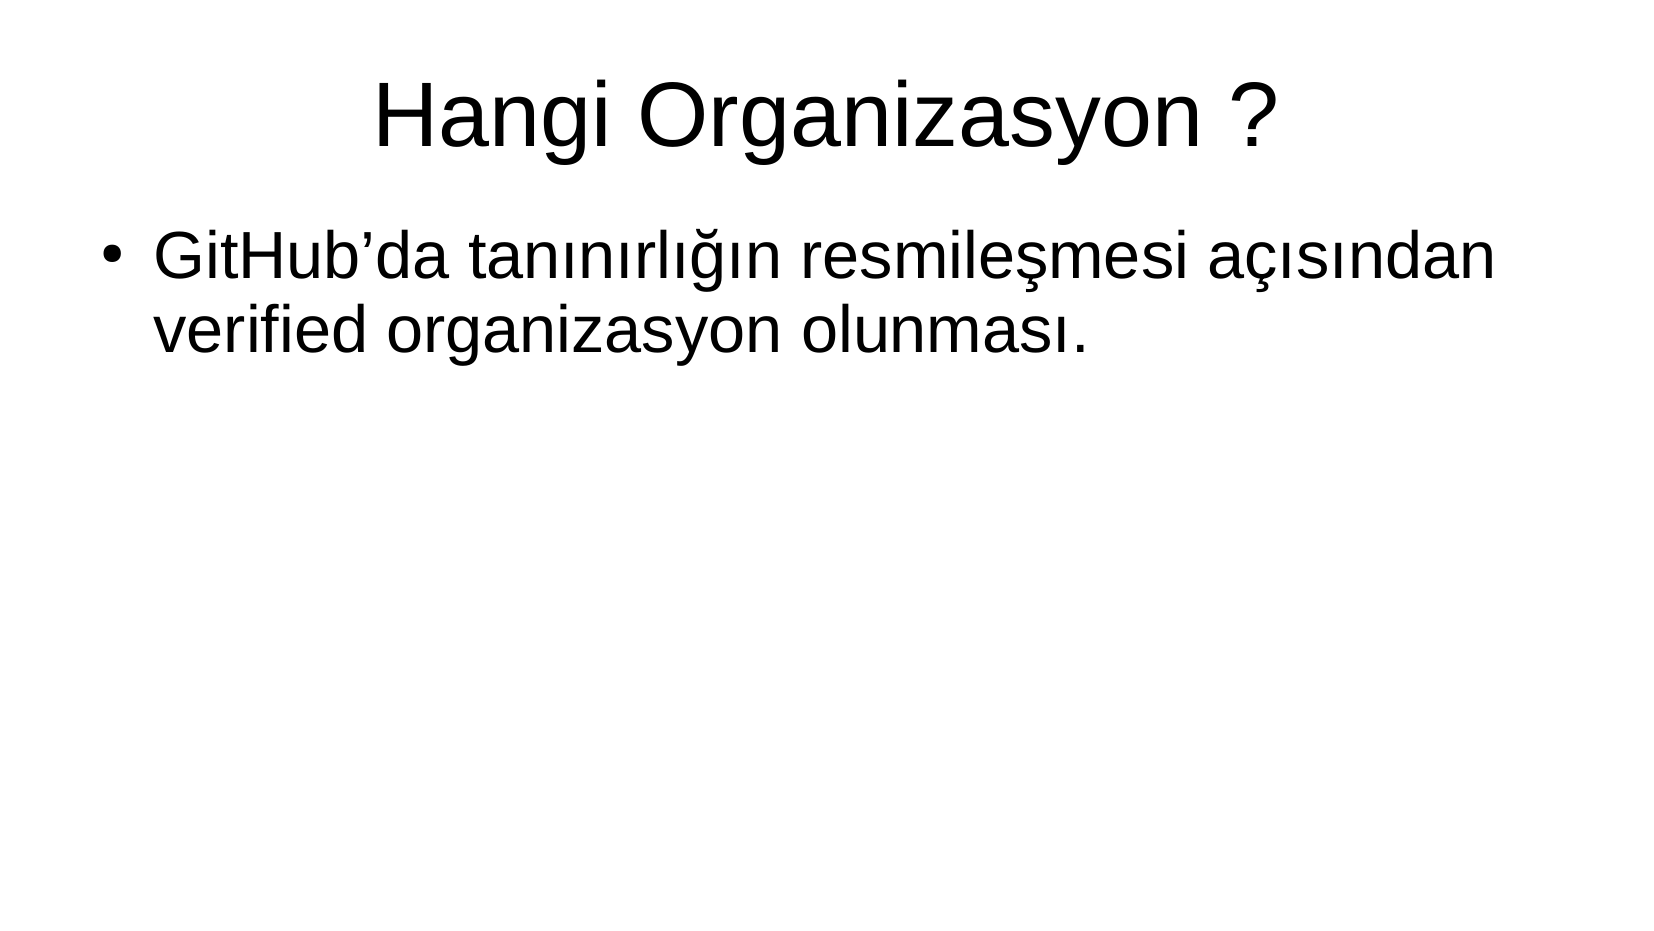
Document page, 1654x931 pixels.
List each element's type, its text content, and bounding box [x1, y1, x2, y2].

title Hangi Organizasyon ? [82, 37, 1571, 193]
list GitHub’da tanınırlığın resmileşmesi açısından verified organizasyon olunması. [82, 217, 1571, 758]
